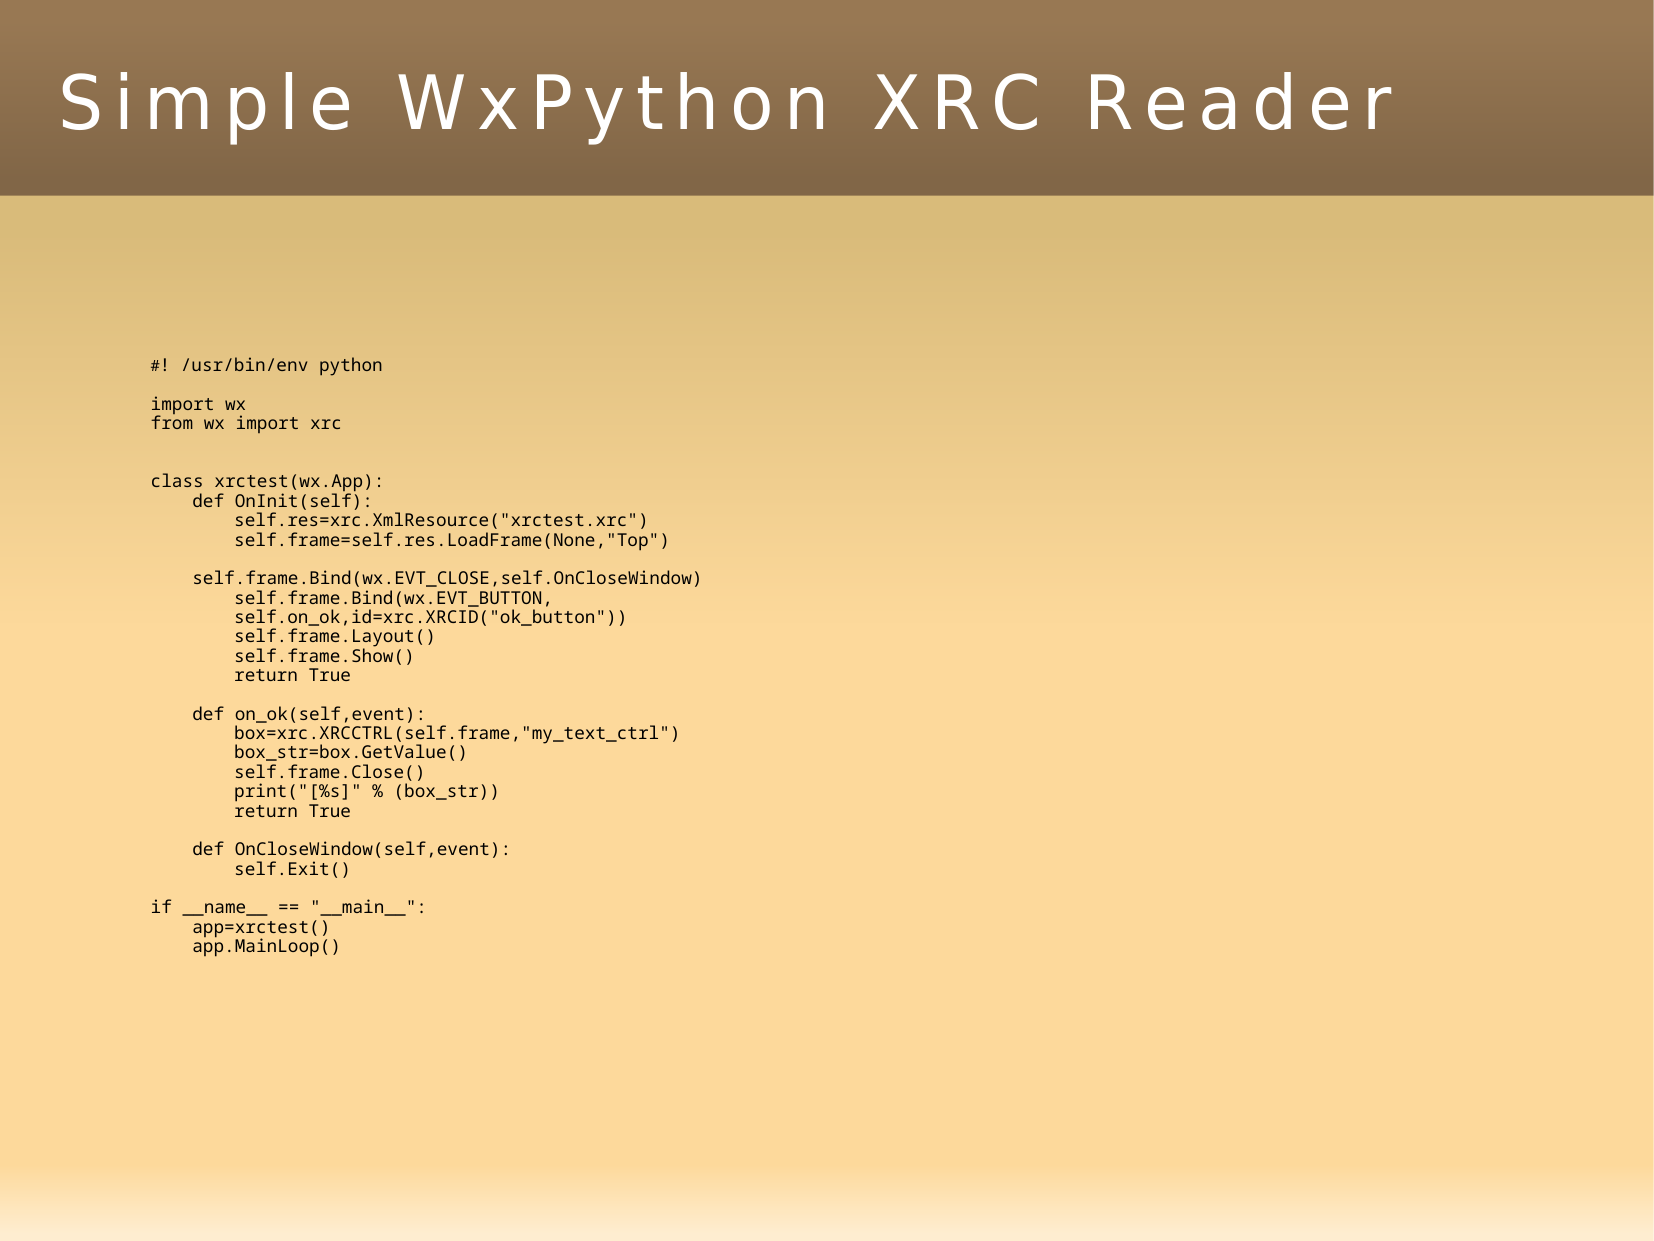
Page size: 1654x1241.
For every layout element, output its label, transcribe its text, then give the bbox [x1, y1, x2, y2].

title Simple WxPython XRC Reader [59, 29, 1595, 178]
chart [82, 290, 1568, 1107]
picture [0, 0, 1654, 1241]
